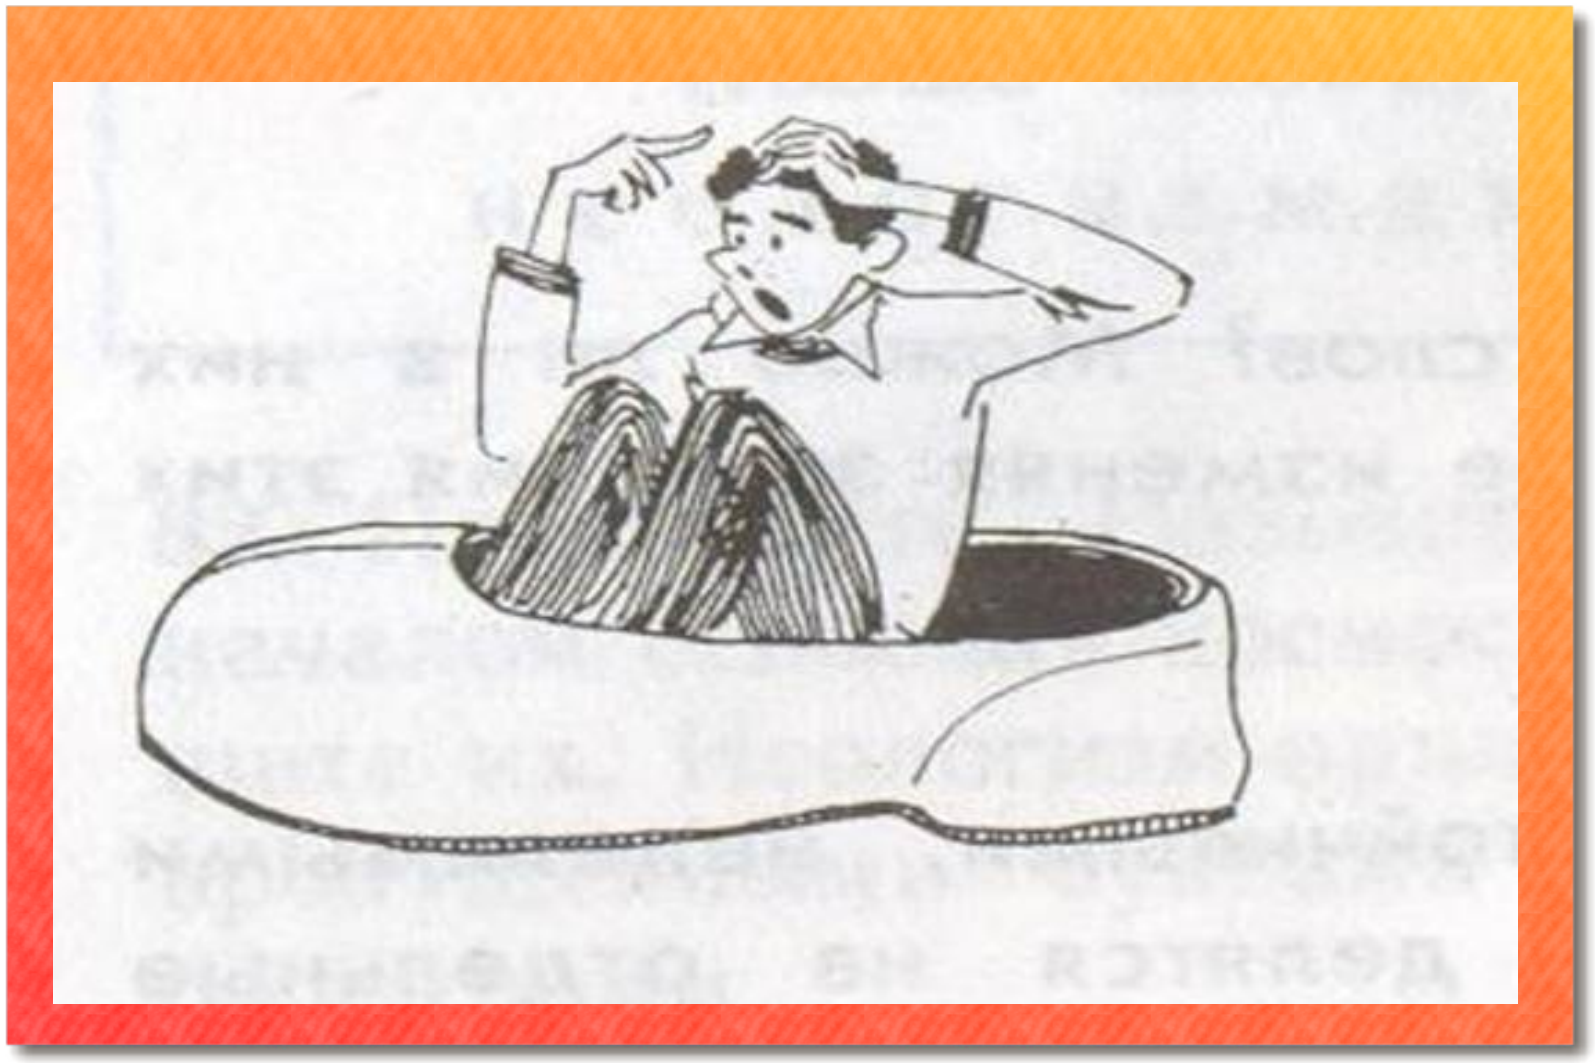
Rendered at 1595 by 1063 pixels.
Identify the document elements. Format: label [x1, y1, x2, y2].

picture [53, 82, 1518, 1004]
